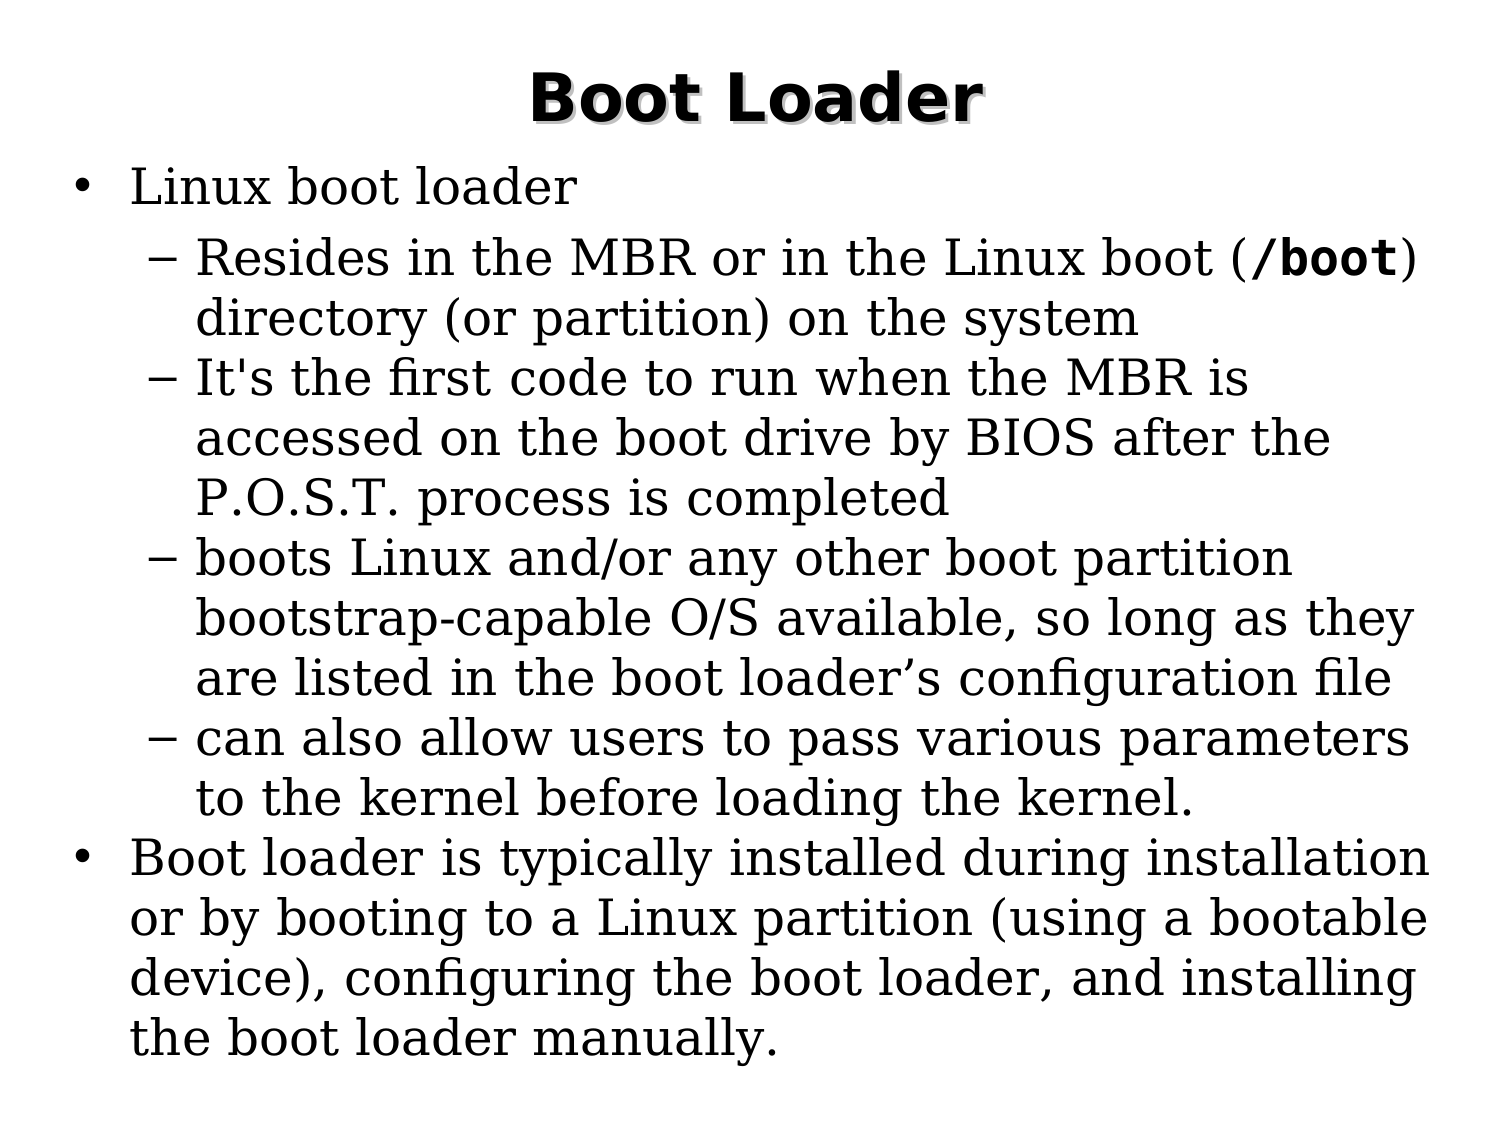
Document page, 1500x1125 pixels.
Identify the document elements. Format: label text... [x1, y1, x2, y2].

title Boot Loader [118, 40, 1394, 147]
list Linux boot loader Resides in the MBR or in the Linux boot (/boot) directory (or partition) on the system It's the first code to run when the MBR is accessed on the boot drive by BIOS after the P.O.S.T. process is completed boots Linux and/or any other boot partition bootstrap-capable O/S available, so long as they are listed in the boot loader’s configuration file can also allow users to pass various parameters to the kernel before loading the kernel. Boot loader is typically installed during installation or by booting to a Linux partition (using a bootable device), configuring the boot loader, and installing the boot loader manually. [59, 147, 1447, 1073]
